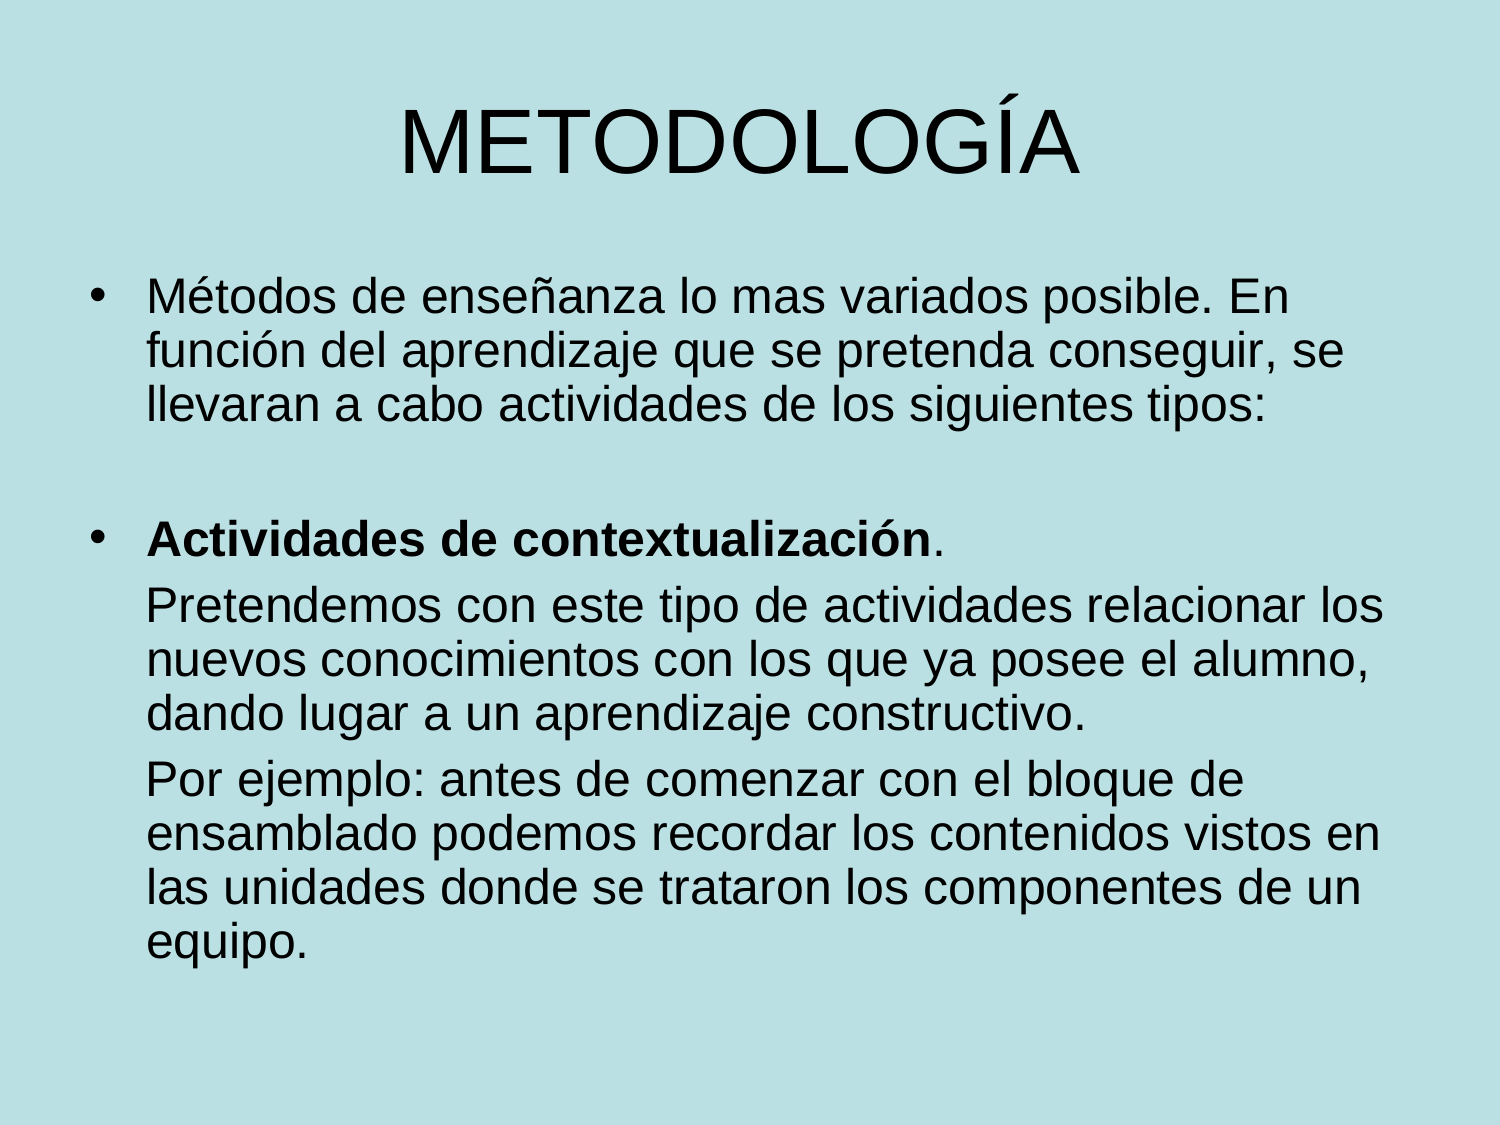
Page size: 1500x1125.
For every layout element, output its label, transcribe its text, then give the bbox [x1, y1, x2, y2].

list Métodos de enseñanza lo mas variados posible. En función del aprendizaje que se pretenda conseguir, se llevaran a cabo actividades de los siguientes tipos: Actividades de contextualización. Pretendemos con este tipo de actividades relacionar los nuevos conocimientos con los que ya posee el alumno, dando lugar a un aprendizaje constructivo. Por ejemplo: antes de comenzar con el bloque de ensamblado podemos recordar los contenidos vistos en las unidades donde se trataron los componentes de un equipo. [75, 262, 1426, 1006]
title METODOLOGÍA [64, 42, 1415, 231]
